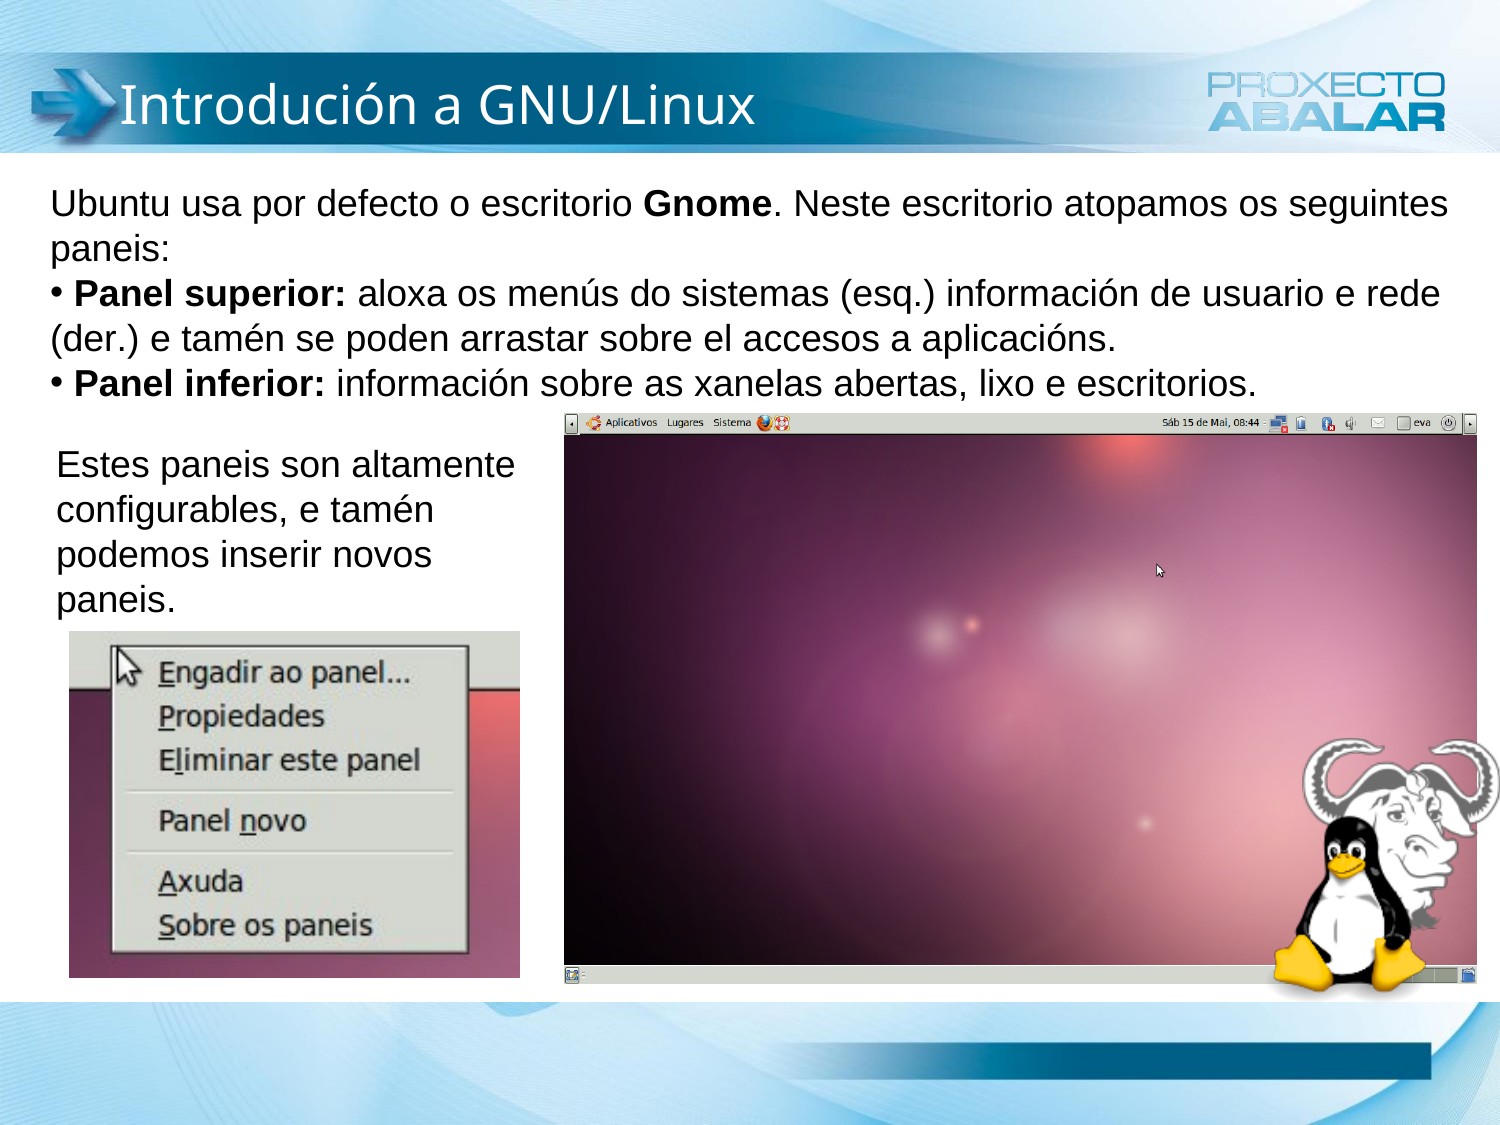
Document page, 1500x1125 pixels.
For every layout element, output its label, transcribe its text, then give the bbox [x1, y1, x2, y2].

text_box Introdución a GNU/Linux [104, 62, 772, 143]
picture [0, 0, 1500, 153]
text_box Ubuntu usa por defecto o escritorio Gnome. Neste escritorio atopamos os seguintes paneis: Panel superior: aloxa os menús do sistemas (esq.) información de usuario e rede (der.) e tamén se poden arrastar sobre el accesos a aplicacións. Panel inferior: información sobre as xanelas abertas, lixo e escritorios. [35, 171, 1477, 412]
text_box Estes paneis son altamente configurables, e tamén podemos inserir novos paneis. [41, 432, 544, 628]
picture [0, 413, 1500, 1125]
picture [69, 631, 520, 978]
